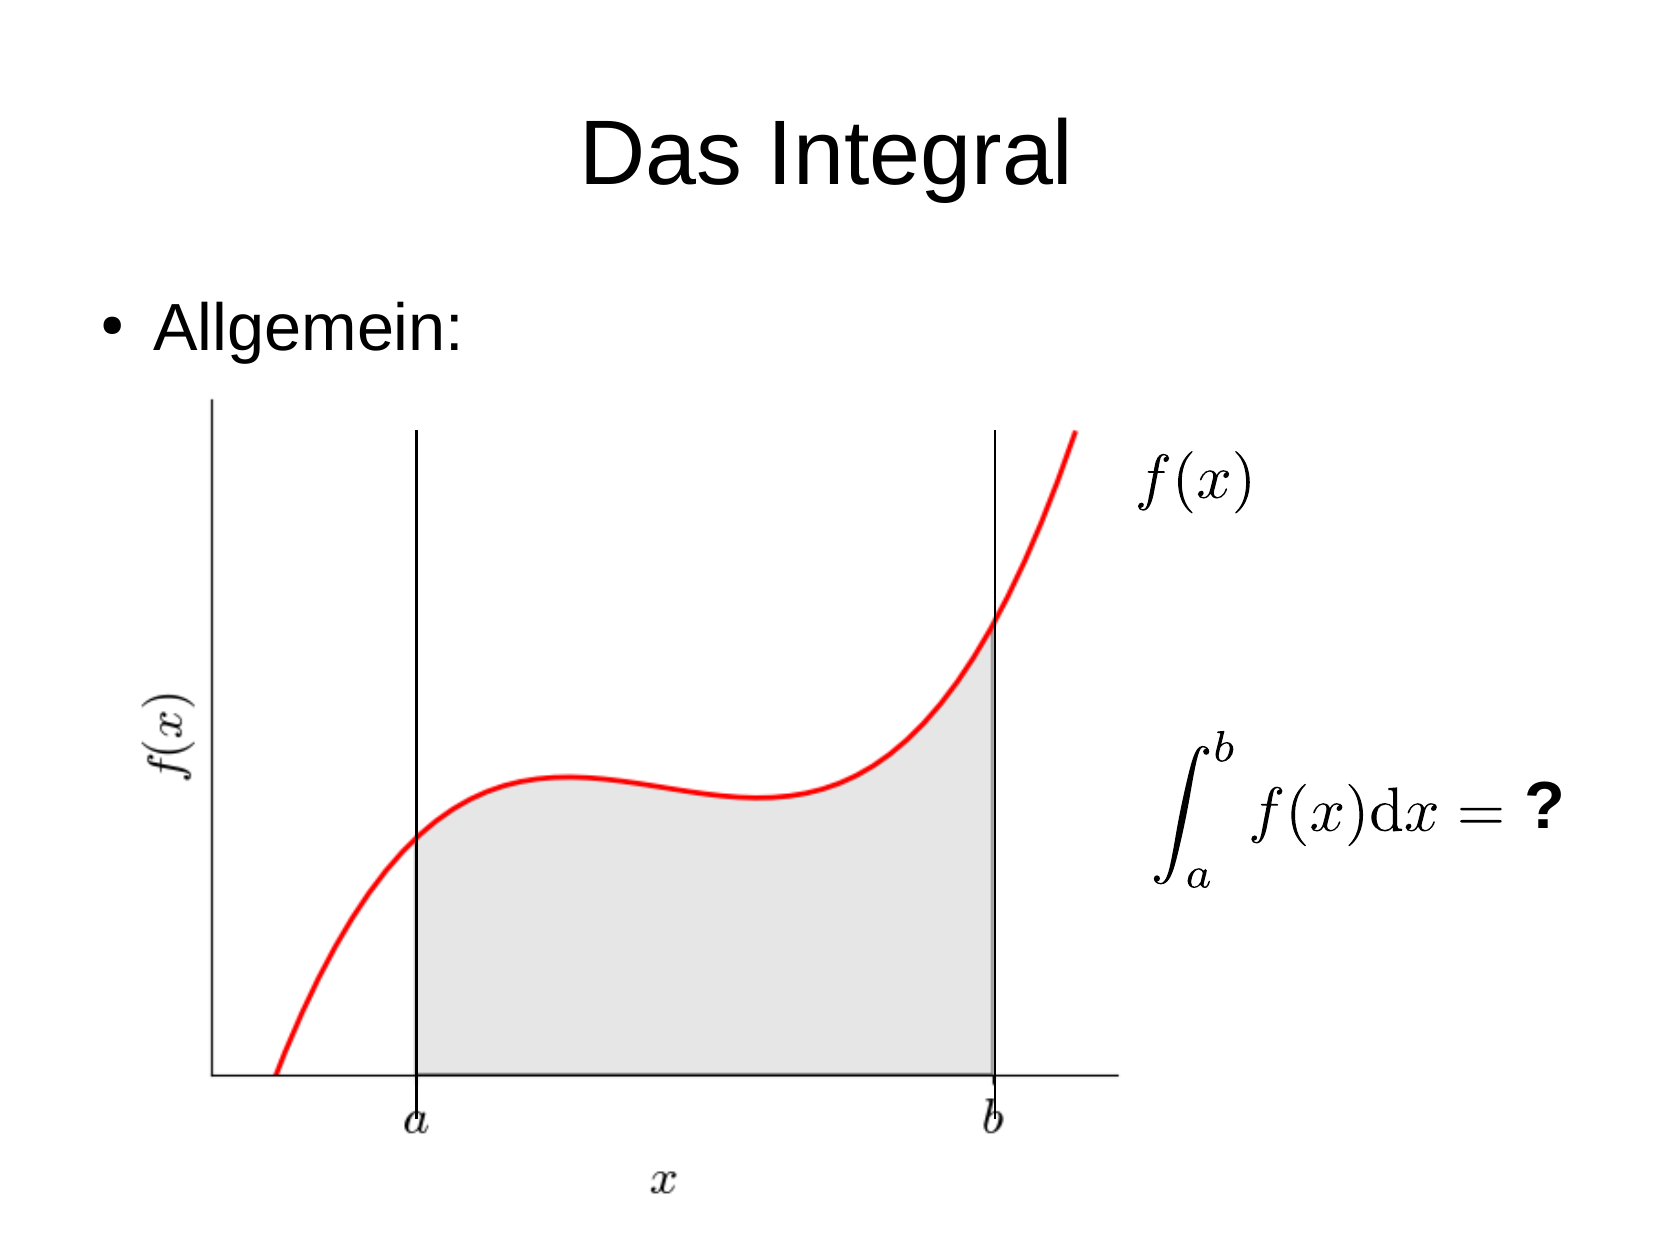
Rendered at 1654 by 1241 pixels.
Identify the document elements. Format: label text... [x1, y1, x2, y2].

picture [122, 1094, 1141, 1224]
list Allgemein: [82, 290, 1571, 1094]
text_box [1150, 730, 1506, 889]
text_box [1134, 451, 1257, 514]
text_box ? [1509, 760, 1580, 851]
title Das Integral [82, 56, 1571, 250]
